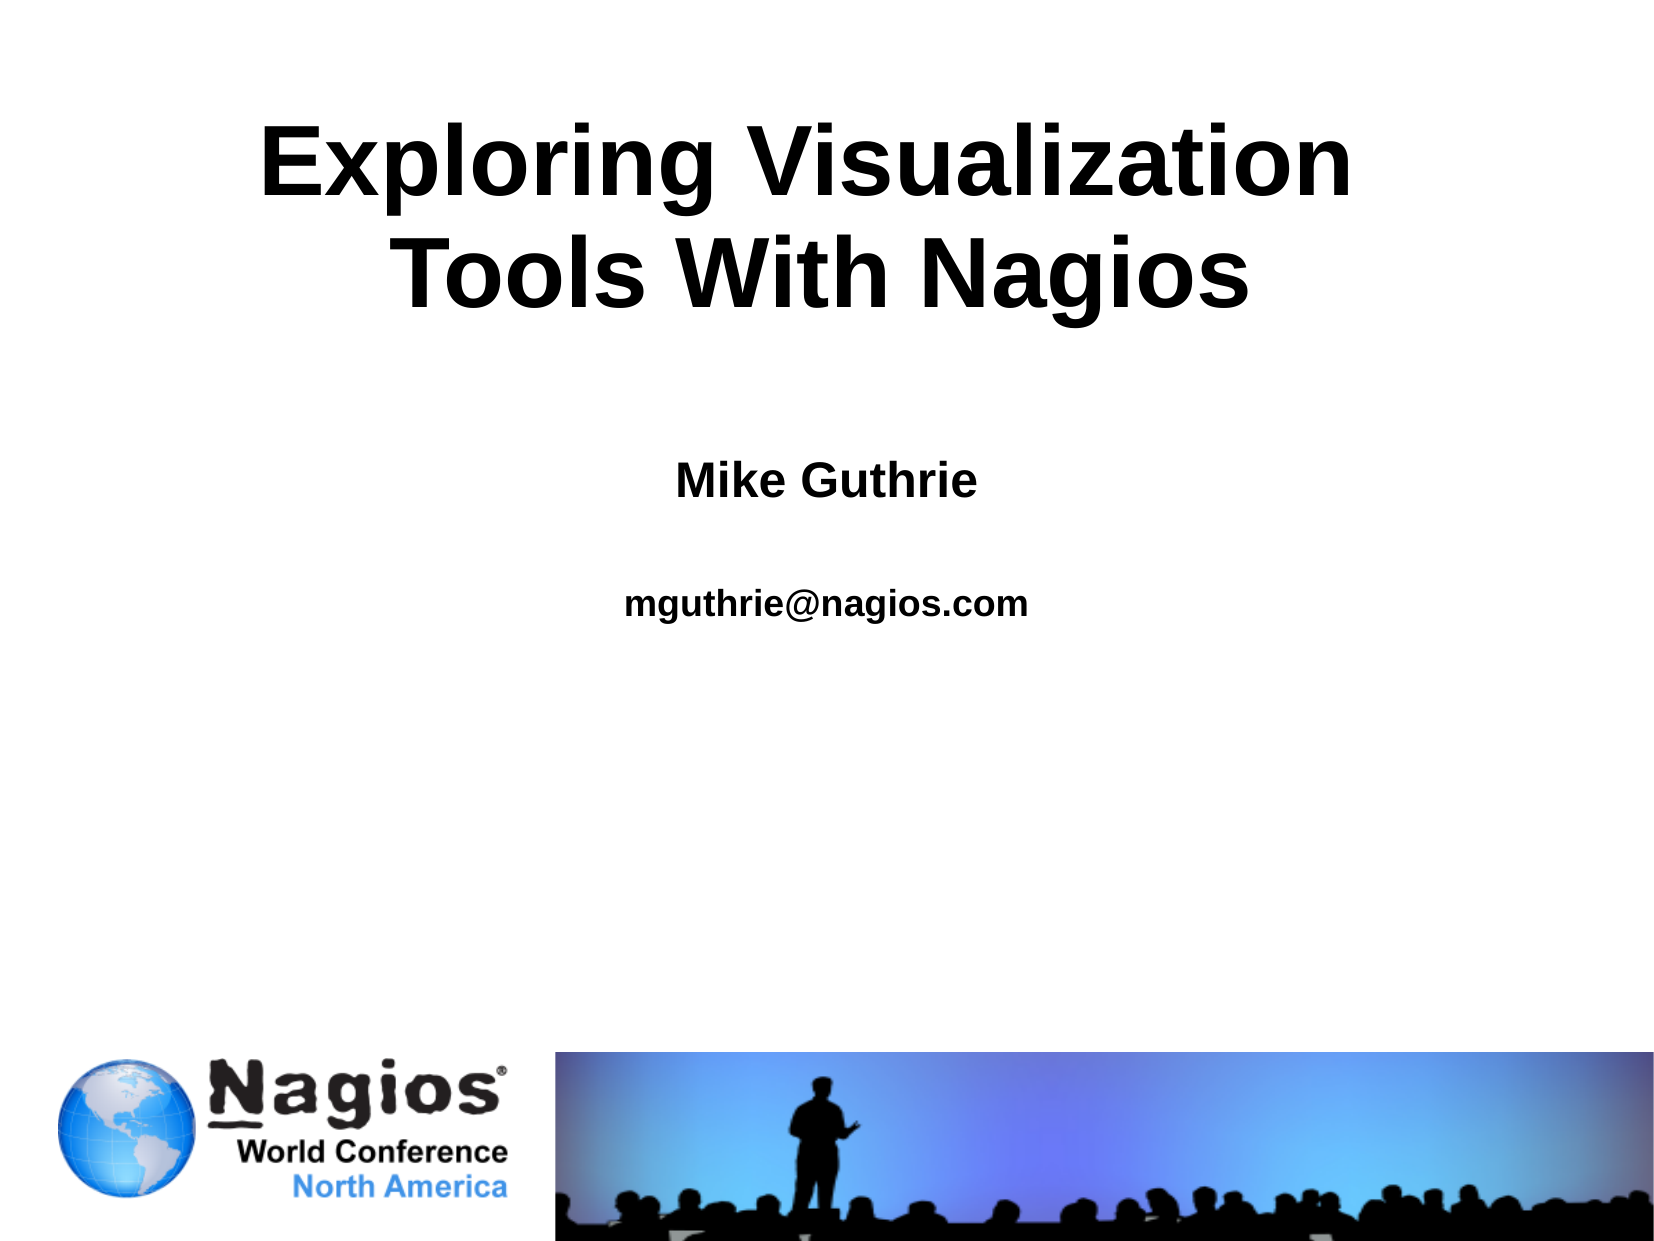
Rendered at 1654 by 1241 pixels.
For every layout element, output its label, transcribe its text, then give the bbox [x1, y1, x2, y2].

text_box mguthrie@nagios.com [0, 574, 1654, 633]
text_box Mike Guthrie [0, 444, 1654, 517]
text_box Exploring Visualization Tools With Nagios [243, 97, 1413, 336]
picture [58, 1058, 509, 1228]
picture [555, 1052, 1654, 1241]
